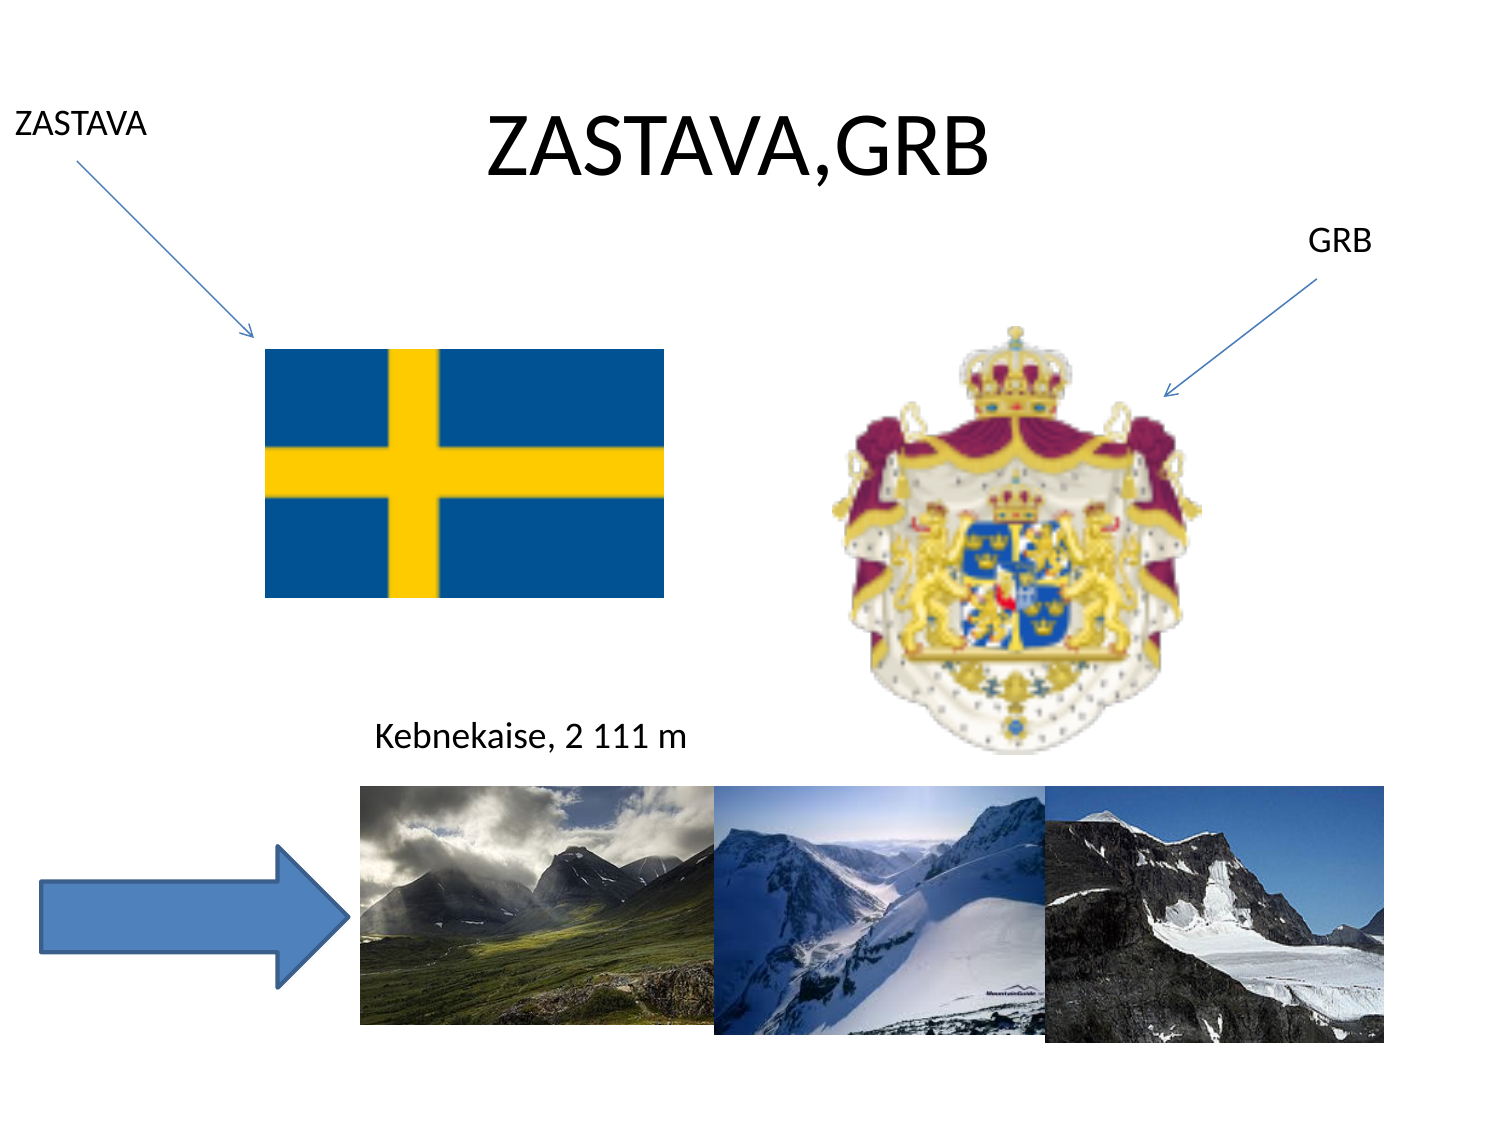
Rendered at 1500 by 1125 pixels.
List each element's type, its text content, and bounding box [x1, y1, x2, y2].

text_box ZASTAVA [0, 90, 249, 150]
text_box Kebnekaise, 2 111 m [360, 704, 845, 764]
title ZASTAVA,GRB [75, 45, 1425, 233]
text_box GRB [1293, 207, 1459, 268]
picture [832, 326, 1202, 755]
text_box [41, 846, 349, 988]
picture [360, 786, 1384, 1043]
picture [265, 349, 664, 598]
